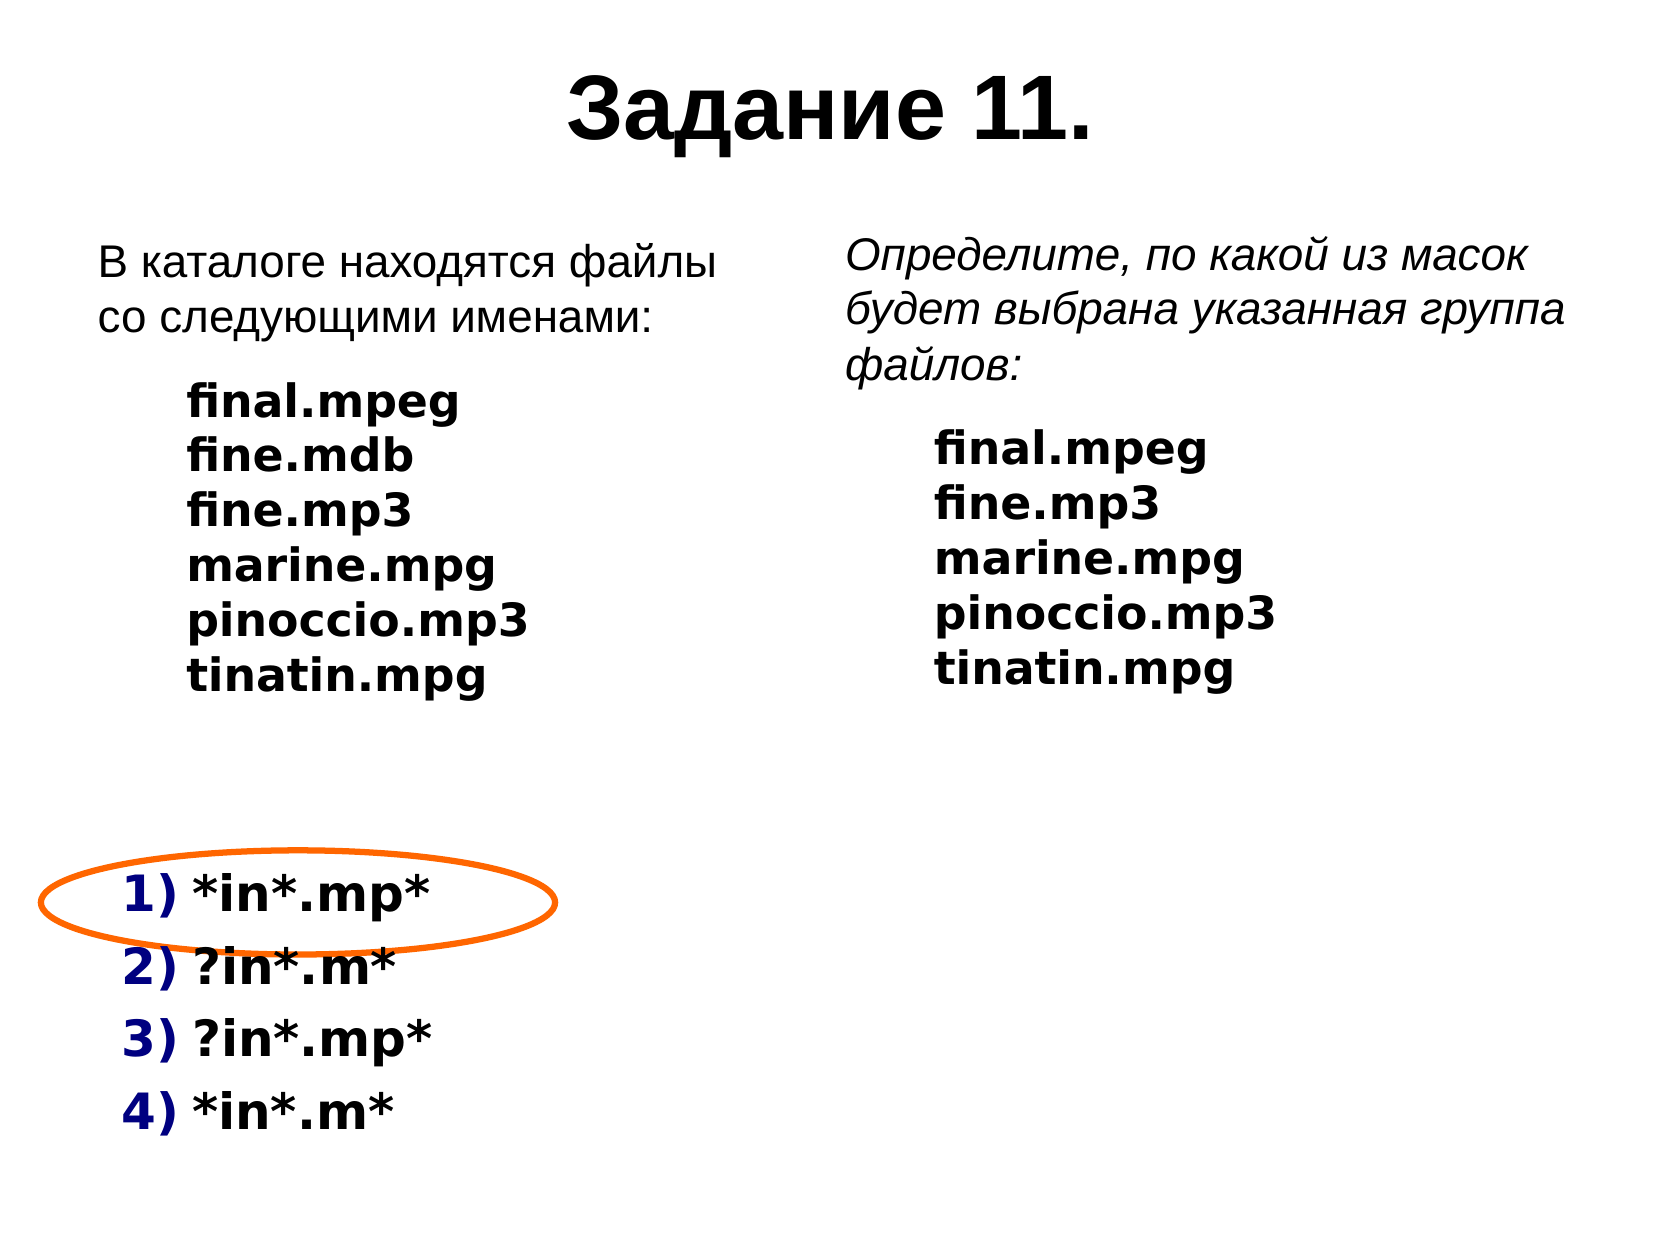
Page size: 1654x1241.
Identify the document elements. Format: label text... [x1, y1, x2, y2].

list Определите, по какой из масок будет выбрана указанная группа файлов: final.mpeg fine.mp3 marine.mpg pinoccio.mp3 tinatin.mpg [845, 224, 1572, 1010]
list В каталоге находятся файлы со следующими именами: final.mpeg fine.mdb fine.mp3 marine.mpg pinoccio.mp3 tinatin.mpg [82, 224, 792, 720]
title Задание 11. [82, 40, 1571, 266]
list *in*.mp* ?in*.m* ?in*.mp* *in*.m* [76, 861, 804, 1170]
